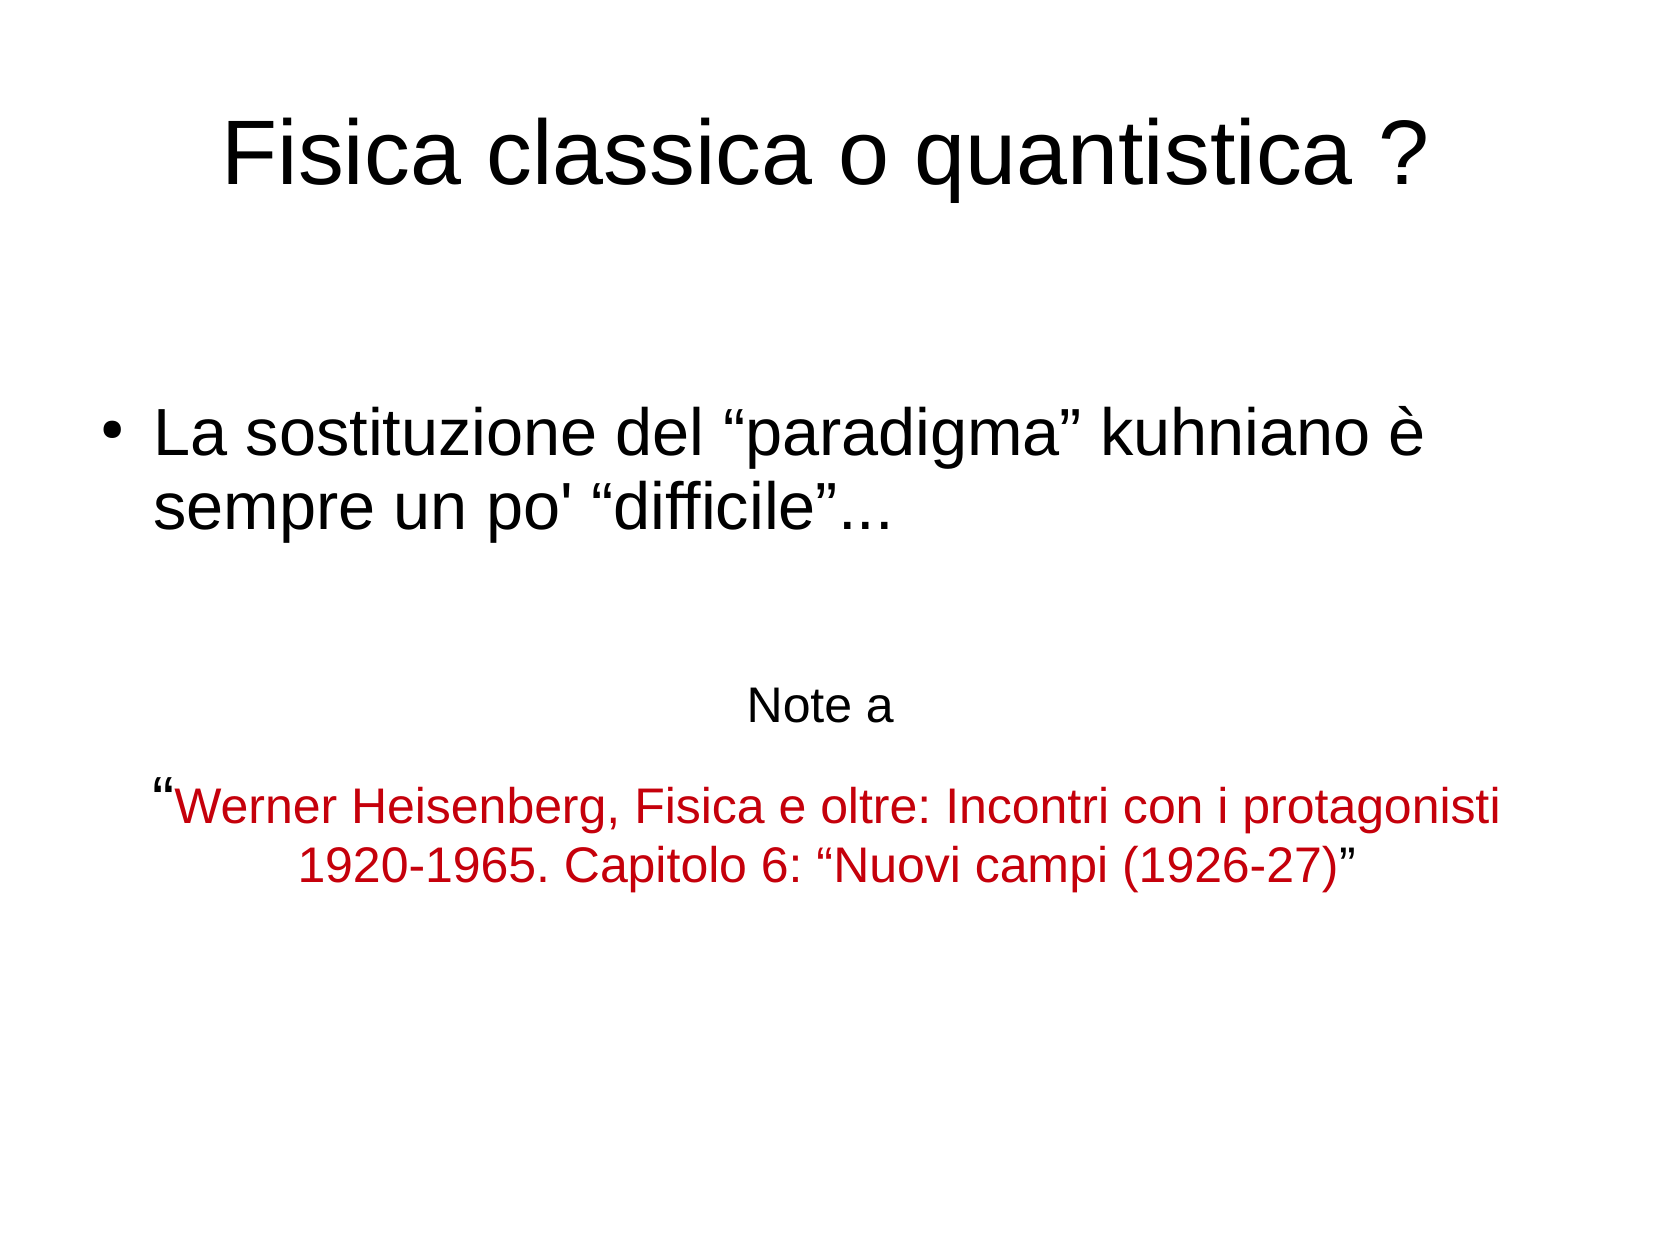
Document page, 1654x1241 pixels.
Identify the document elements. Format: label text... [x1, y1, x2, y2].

list La sostituzione del “paradigma” kuhniano è sempre un po' “difficile”... Note a “Werner Heisenberg, Fisica e oltre: Incontri con i protagonisti 1920-1965. Capitolo 6: “Nuovi campi (1926-27)” [82, 290, 1571, 1109]
title Fisica classica o quantistica ? [82, 49, 1571, 257]
